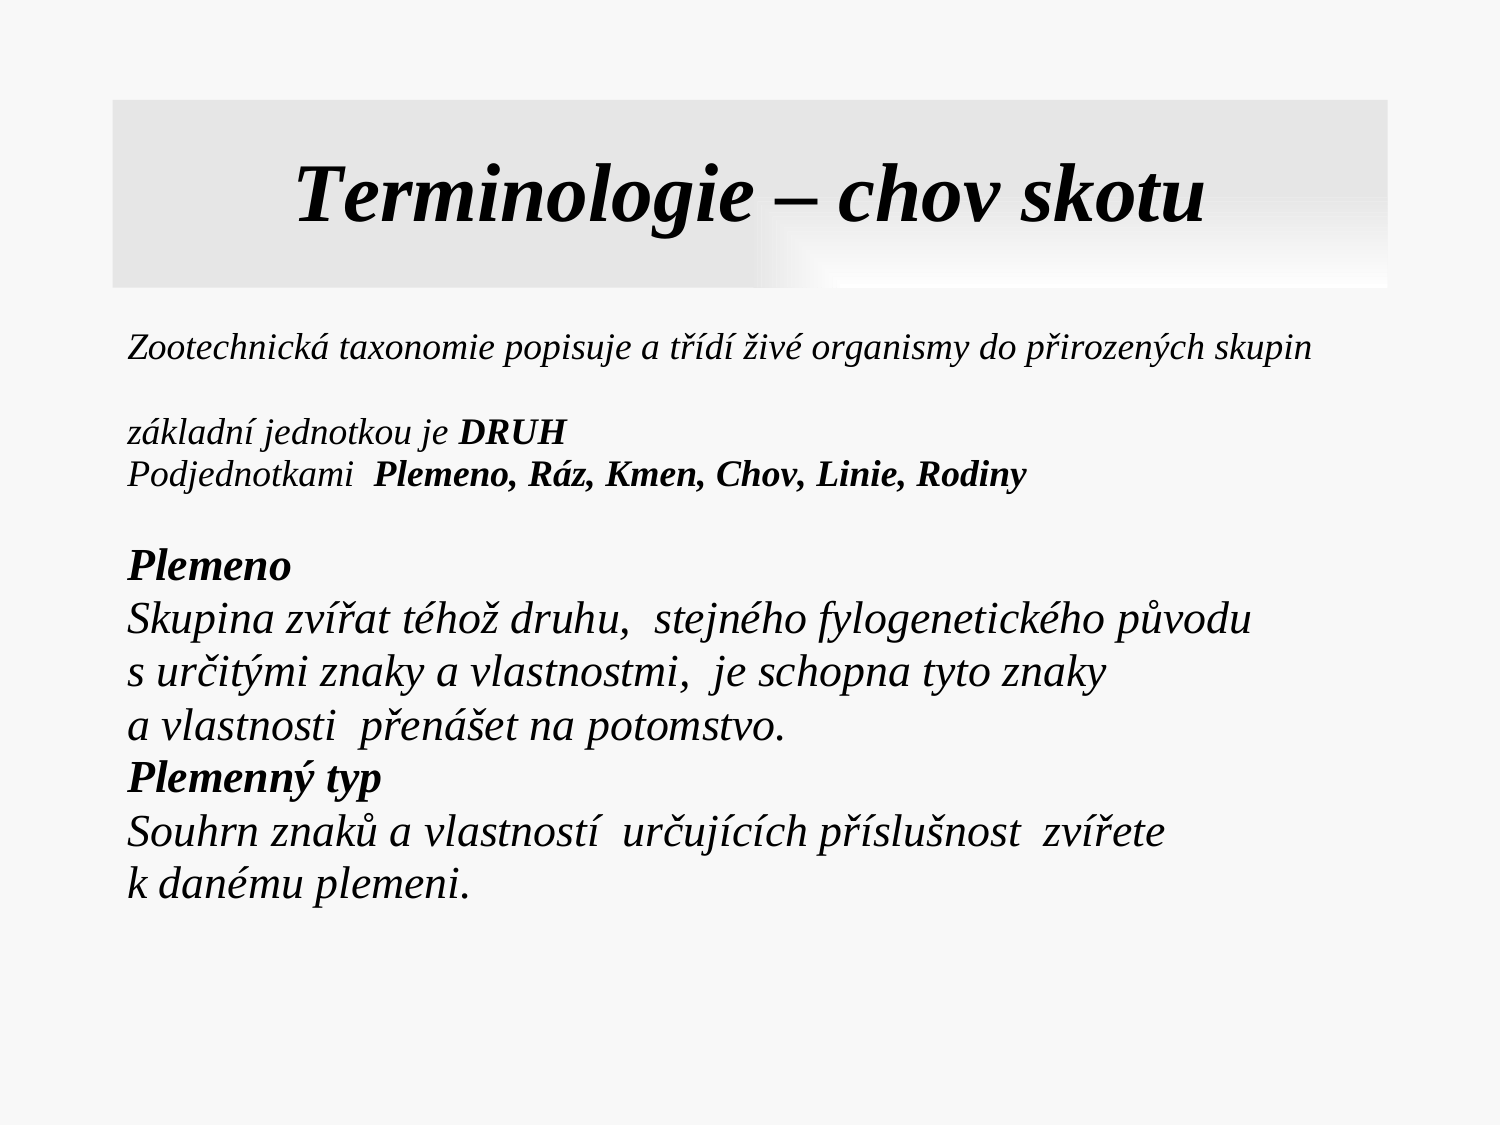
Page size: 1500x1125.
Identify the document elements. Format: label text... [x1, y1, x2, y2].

list Zootechnická taxonomie popisuje a třídí živé organismy do přirozených skupin základní jednotkou je DRUH Podjednotkami Plemeno, Ráz, Kmen, Chov, Linie, Rodiny Plemeno Skupina zvířat téhož druhu, stejného fylogenetického původu s určitými znaky a vlastnostmi, je schopna tyto znaky a vlastnosti přenášet na potomstvo. Plemenný typ Souhrn znaků a vlastností určujících příslušnost zvířete k danému plemeni. [112, 324, 1388, 1125]
title Terminologie – chov skotu [112, 99, 1388, 288]
